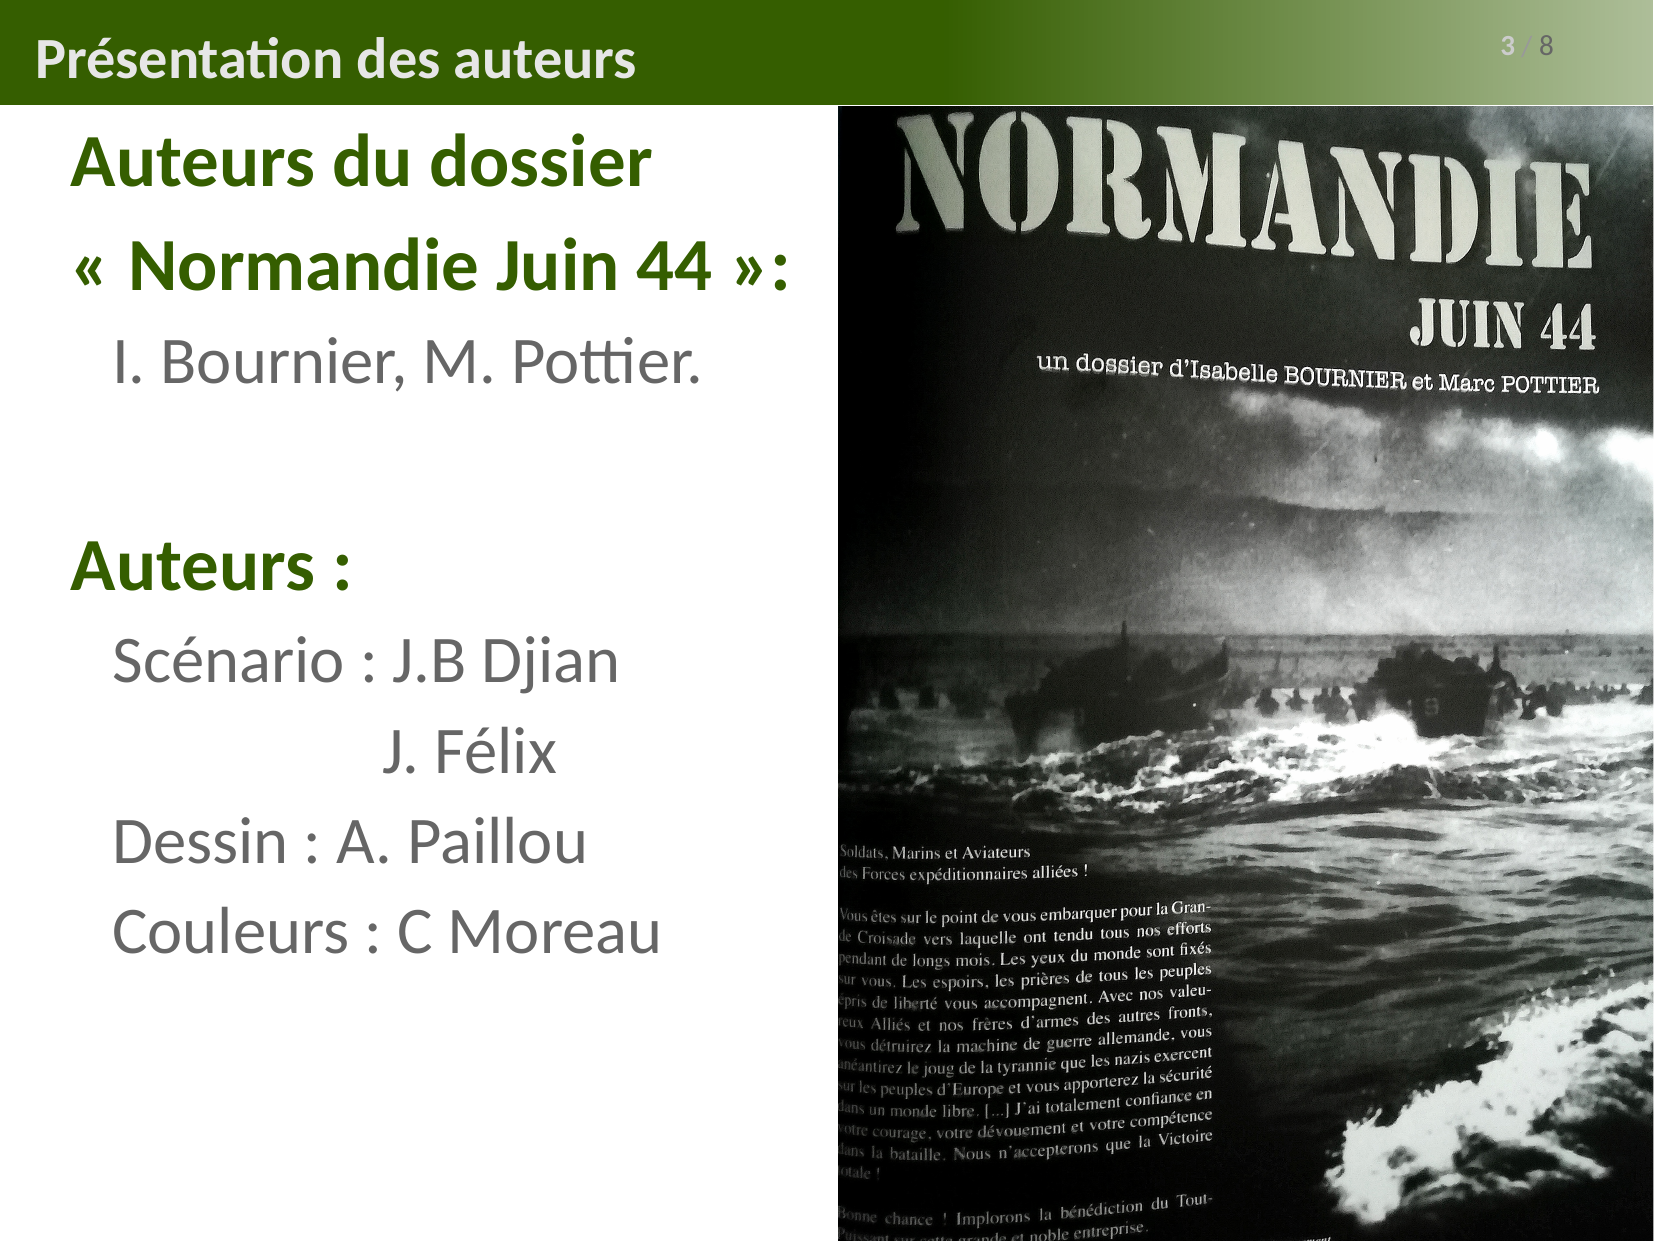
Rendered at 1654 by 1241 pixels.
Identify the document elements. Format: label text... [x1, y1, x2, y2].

title Présentation des auteurs [35, 23, 1418, 105]
list Auteurs du dossier « Normandie Juin 44 »: I. Bournier, M. Pottier. Auteurs : Scénario : J.B Djian J. Félix Dessin : A. Paillou Couleurs : C Moreau [35, 129, 838, 1130]
picture [838, 106, 1654, 1241]
